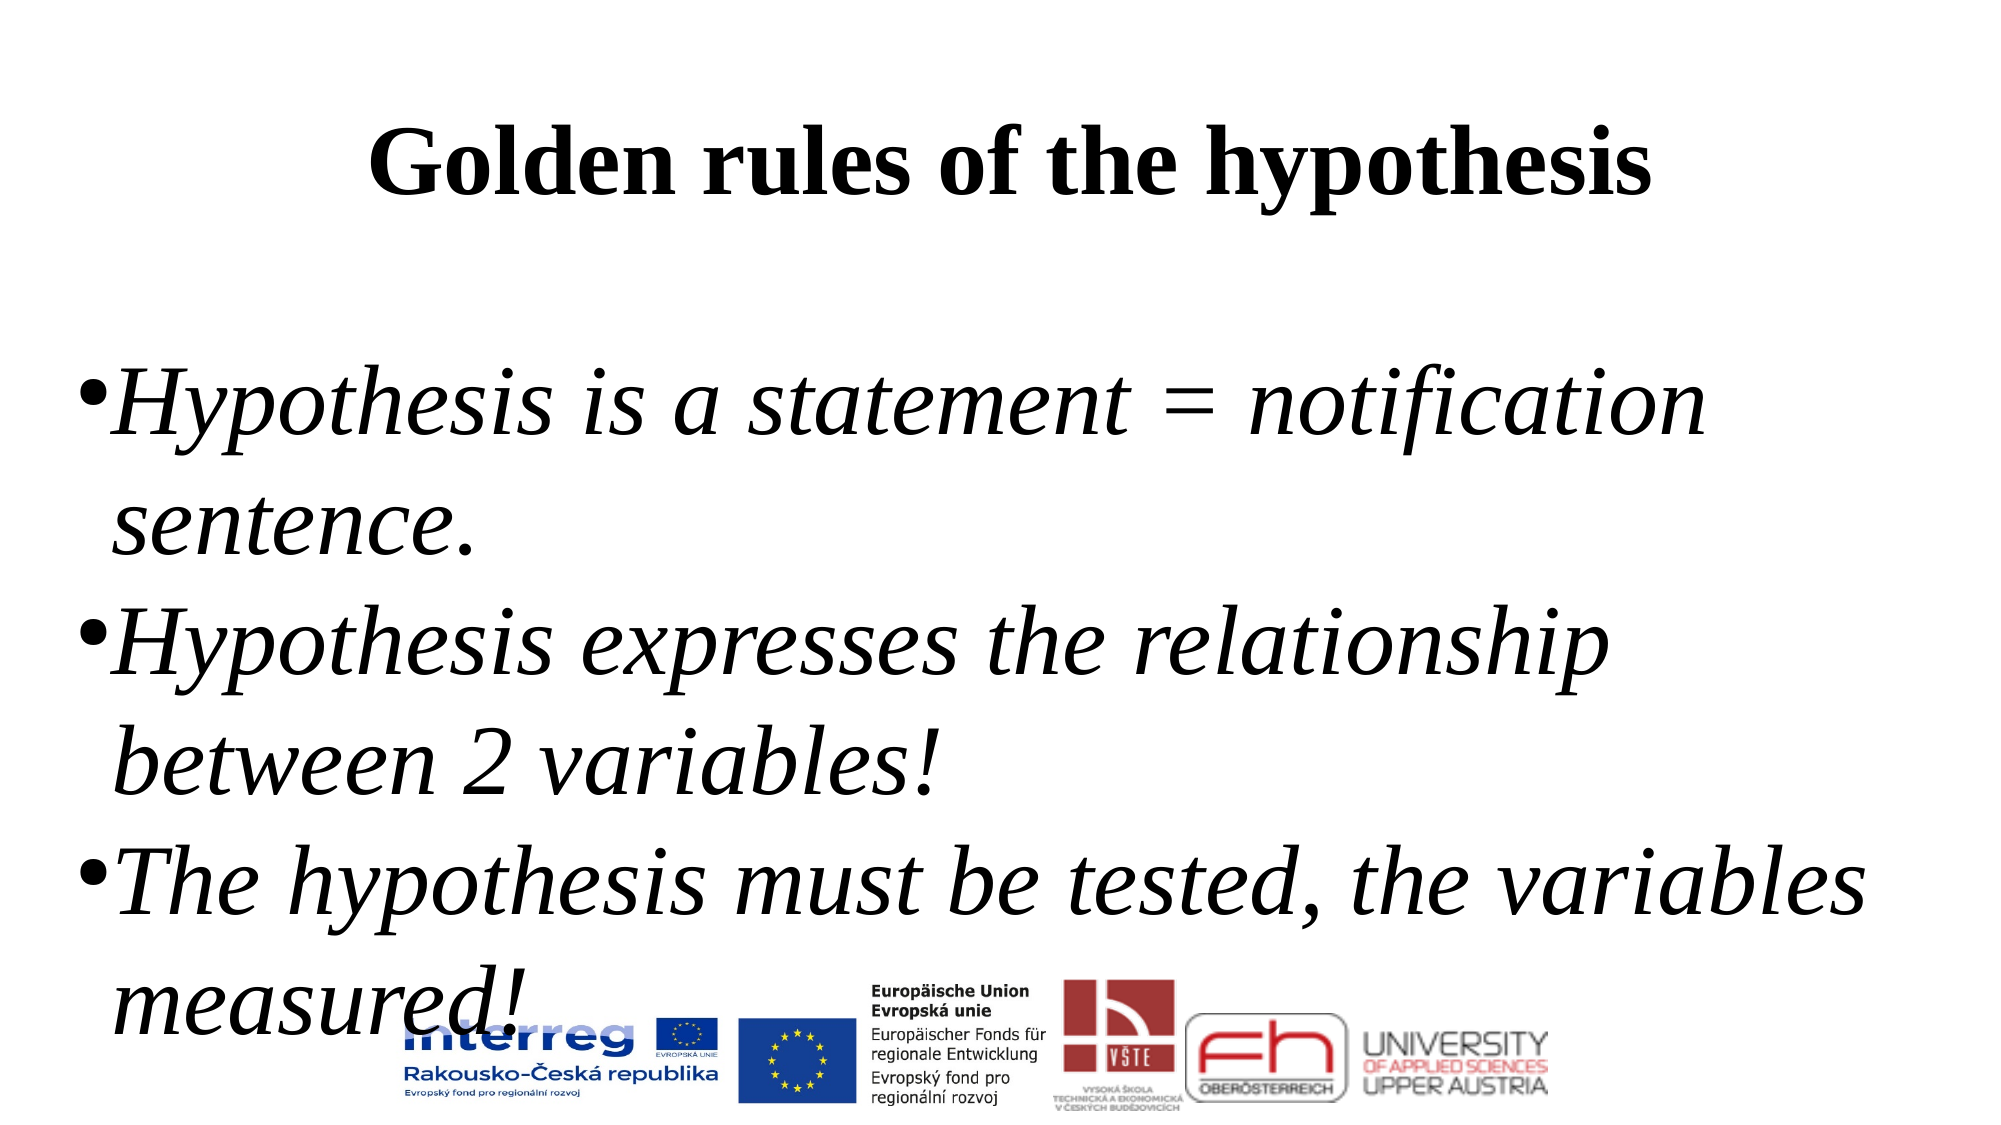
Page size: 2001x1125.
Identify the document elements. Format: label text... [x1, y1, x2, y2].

text_box Golden rules of the hypothesis Hypothesis is a statement = notification sentence. Hypothesis expresses the relationship between 2 variables! The hypothesis must be tested, the variables measured! [60, 0, 1960, 1125]
